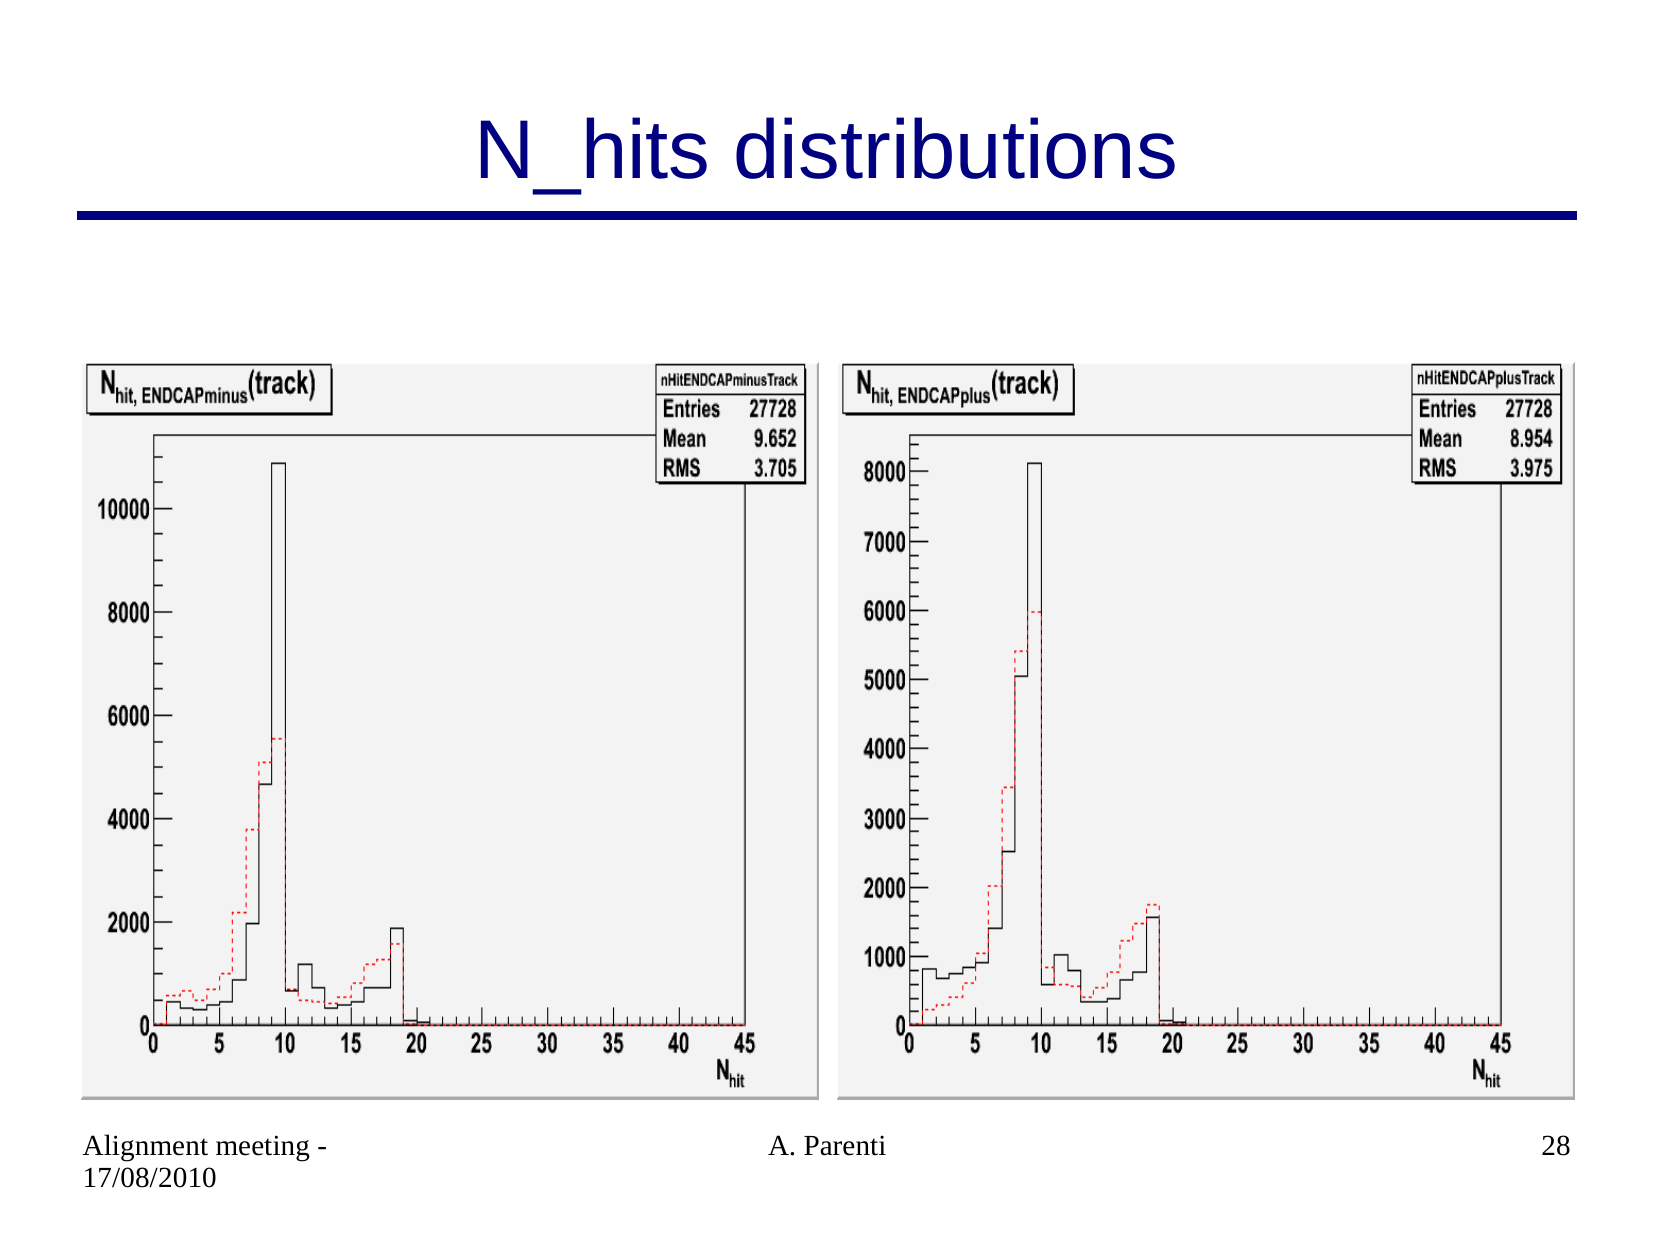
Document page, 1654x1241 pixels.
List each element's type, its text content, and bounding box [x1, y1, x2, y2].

picture [80, 361, 819, 1100]
picture [836, 361, 1575, 1100]
title N_hits distributions [82, 75, 1571, 226]
